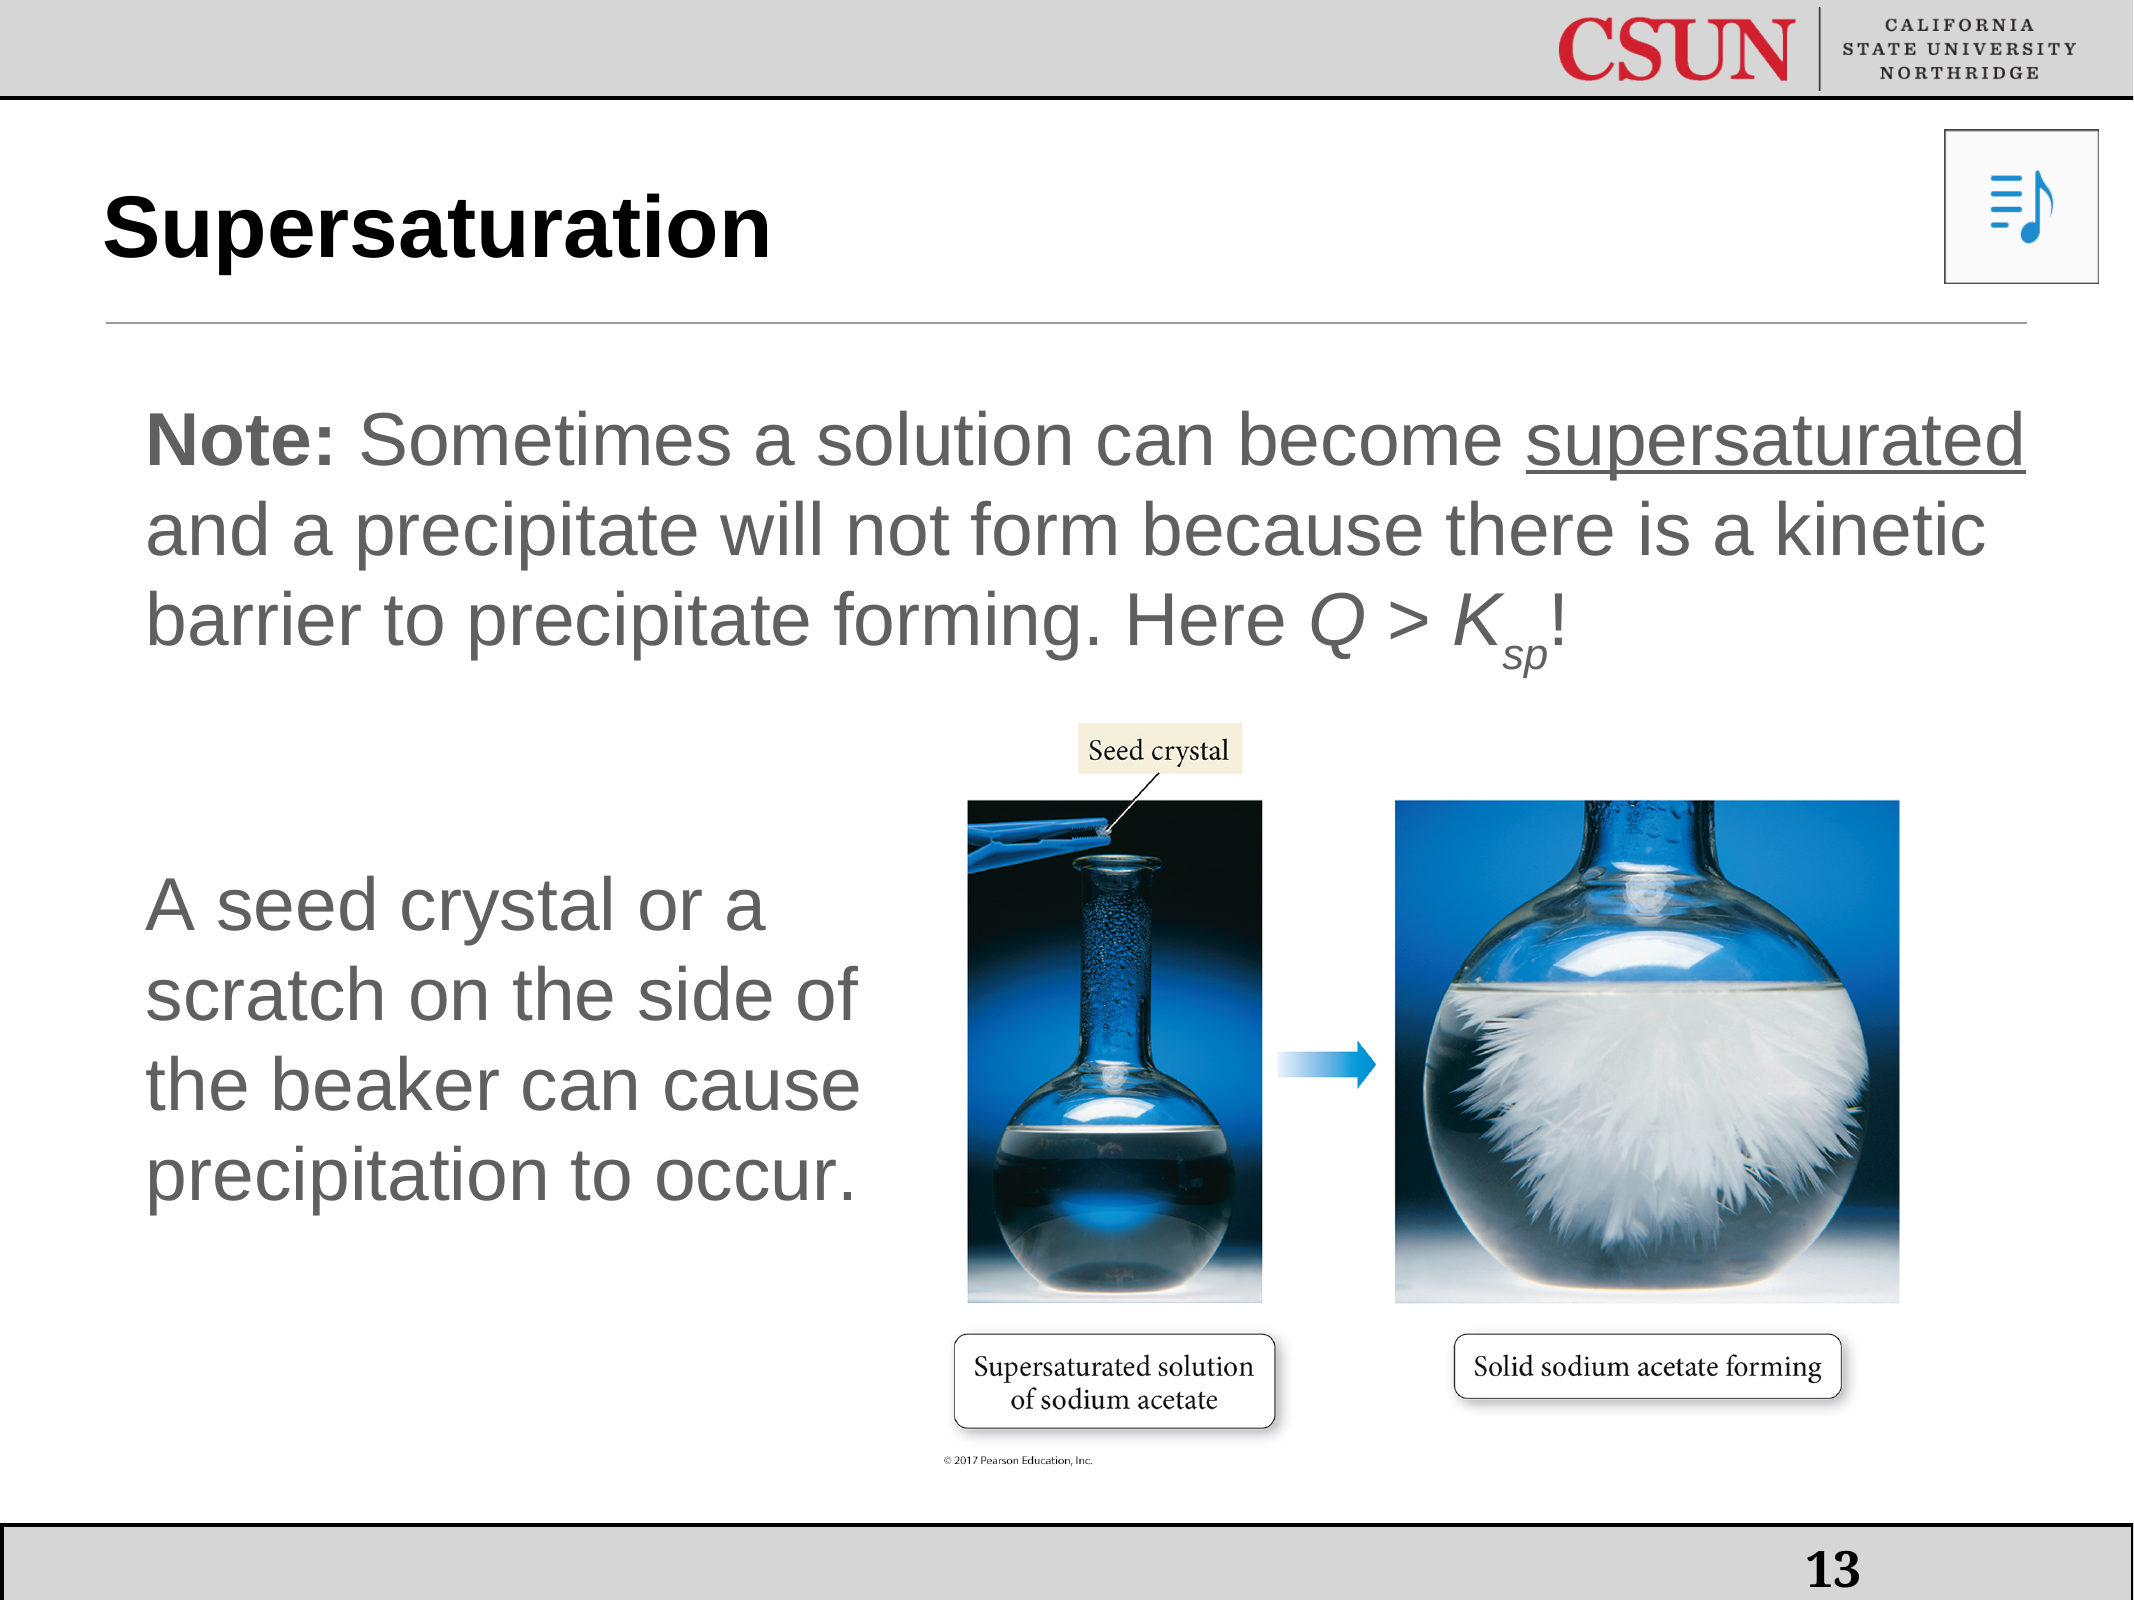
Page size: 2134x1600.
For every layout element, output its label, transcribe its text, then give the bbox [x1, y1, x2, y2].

picture [1559, 7, 2076, 91]
title Supersaturation [93, 104, 2040, 284]
list Note: Sometimes a solution can become supersaturated and a precipitate will not form because there is a kinetic barrier to precipitate forming. Here Q > Ksp! [93, 382, 2040, 707]
text_box A seed crystal or a scratch on the side of the beaker can cause precipitation to occur. [93, 847, 941, 1460]
picture [936, 715, 1907, 1471]
text_box [1943, 128, 2101, 286]
